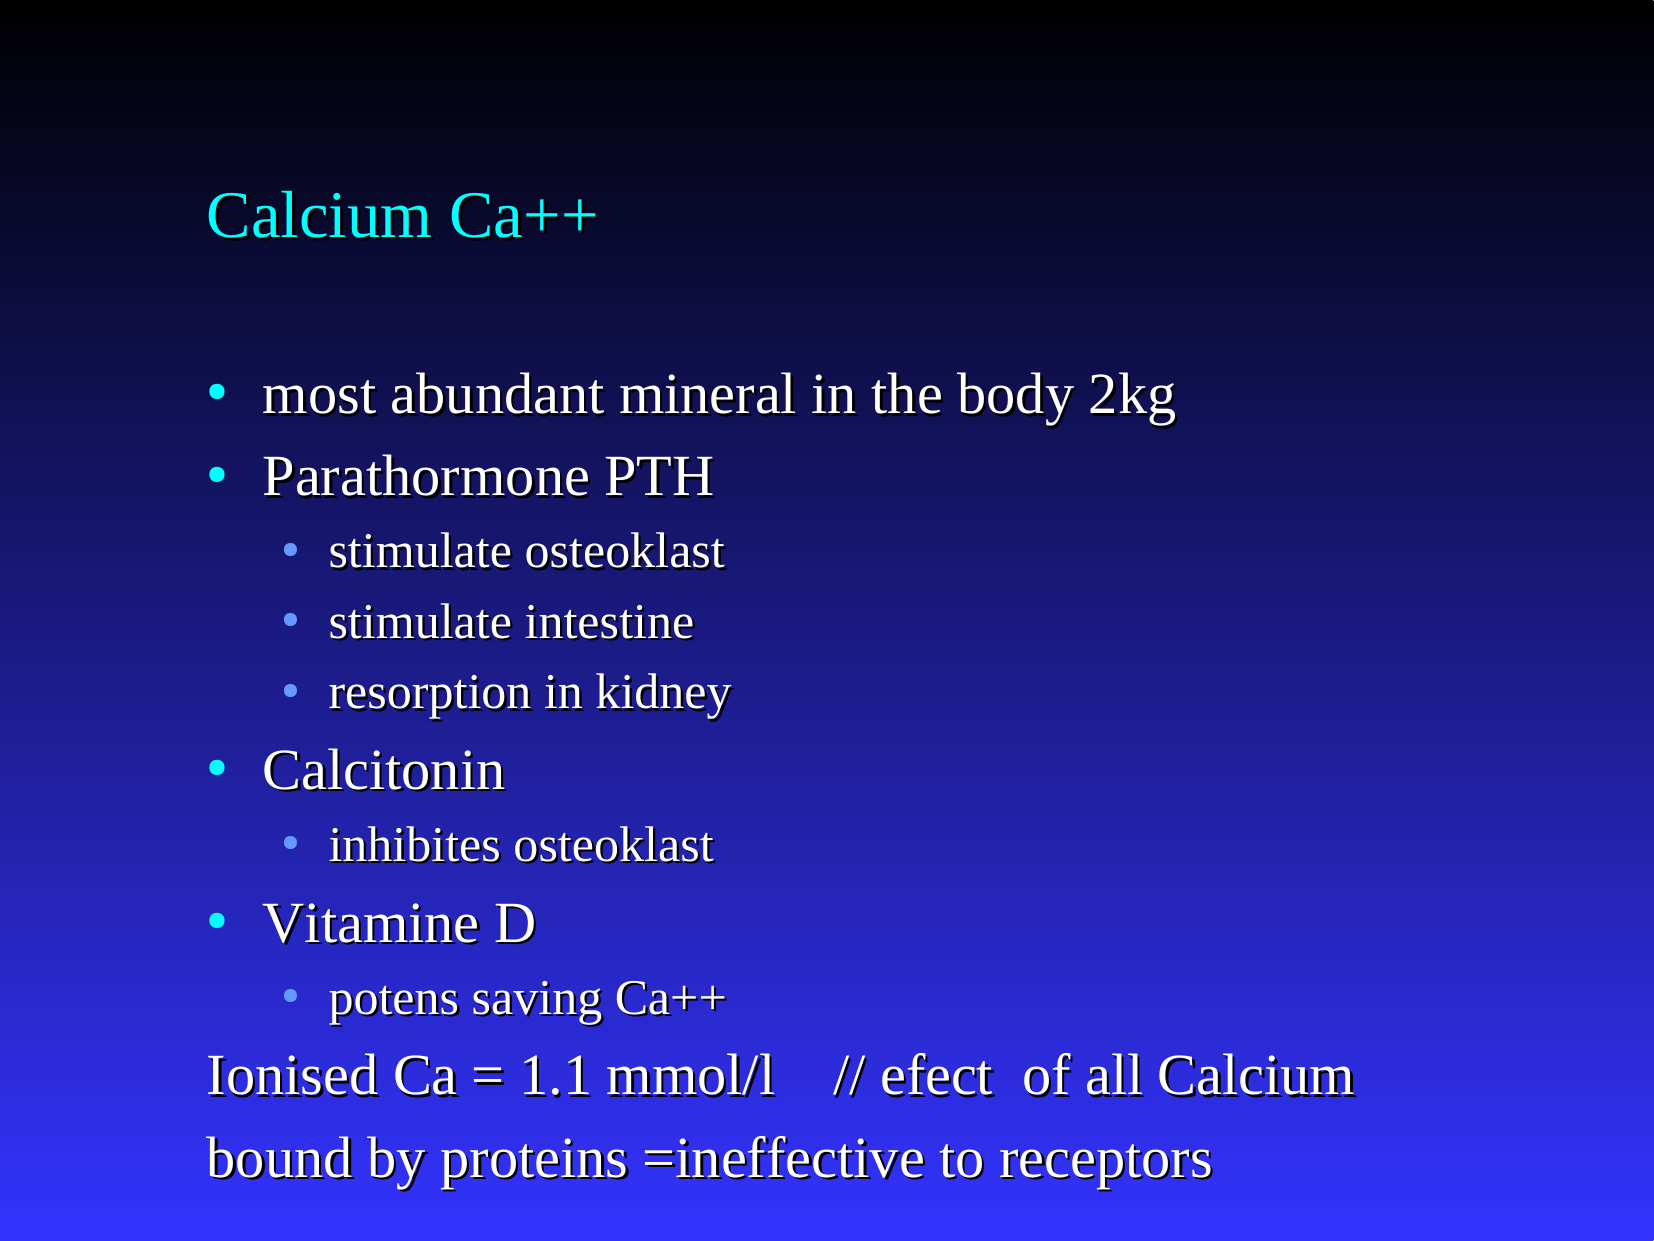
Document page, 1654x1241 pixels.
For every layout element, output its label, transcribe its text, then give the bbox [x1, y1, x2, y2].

list most abundant mineral in the body 2kg Parathormone PTH stimulate osteoklast stimulate intestine resorption in kidney Calcitonin inhibites osteoklast Vitamine D potens saving Ca++ Ionised Ca = 1.1 mmol/l // efect of all Calcium bound by proteins =ineffective to receptors [206, 358, 1613, 1199]
title Calcium Ca++ [206, 110, 1613, 317]
